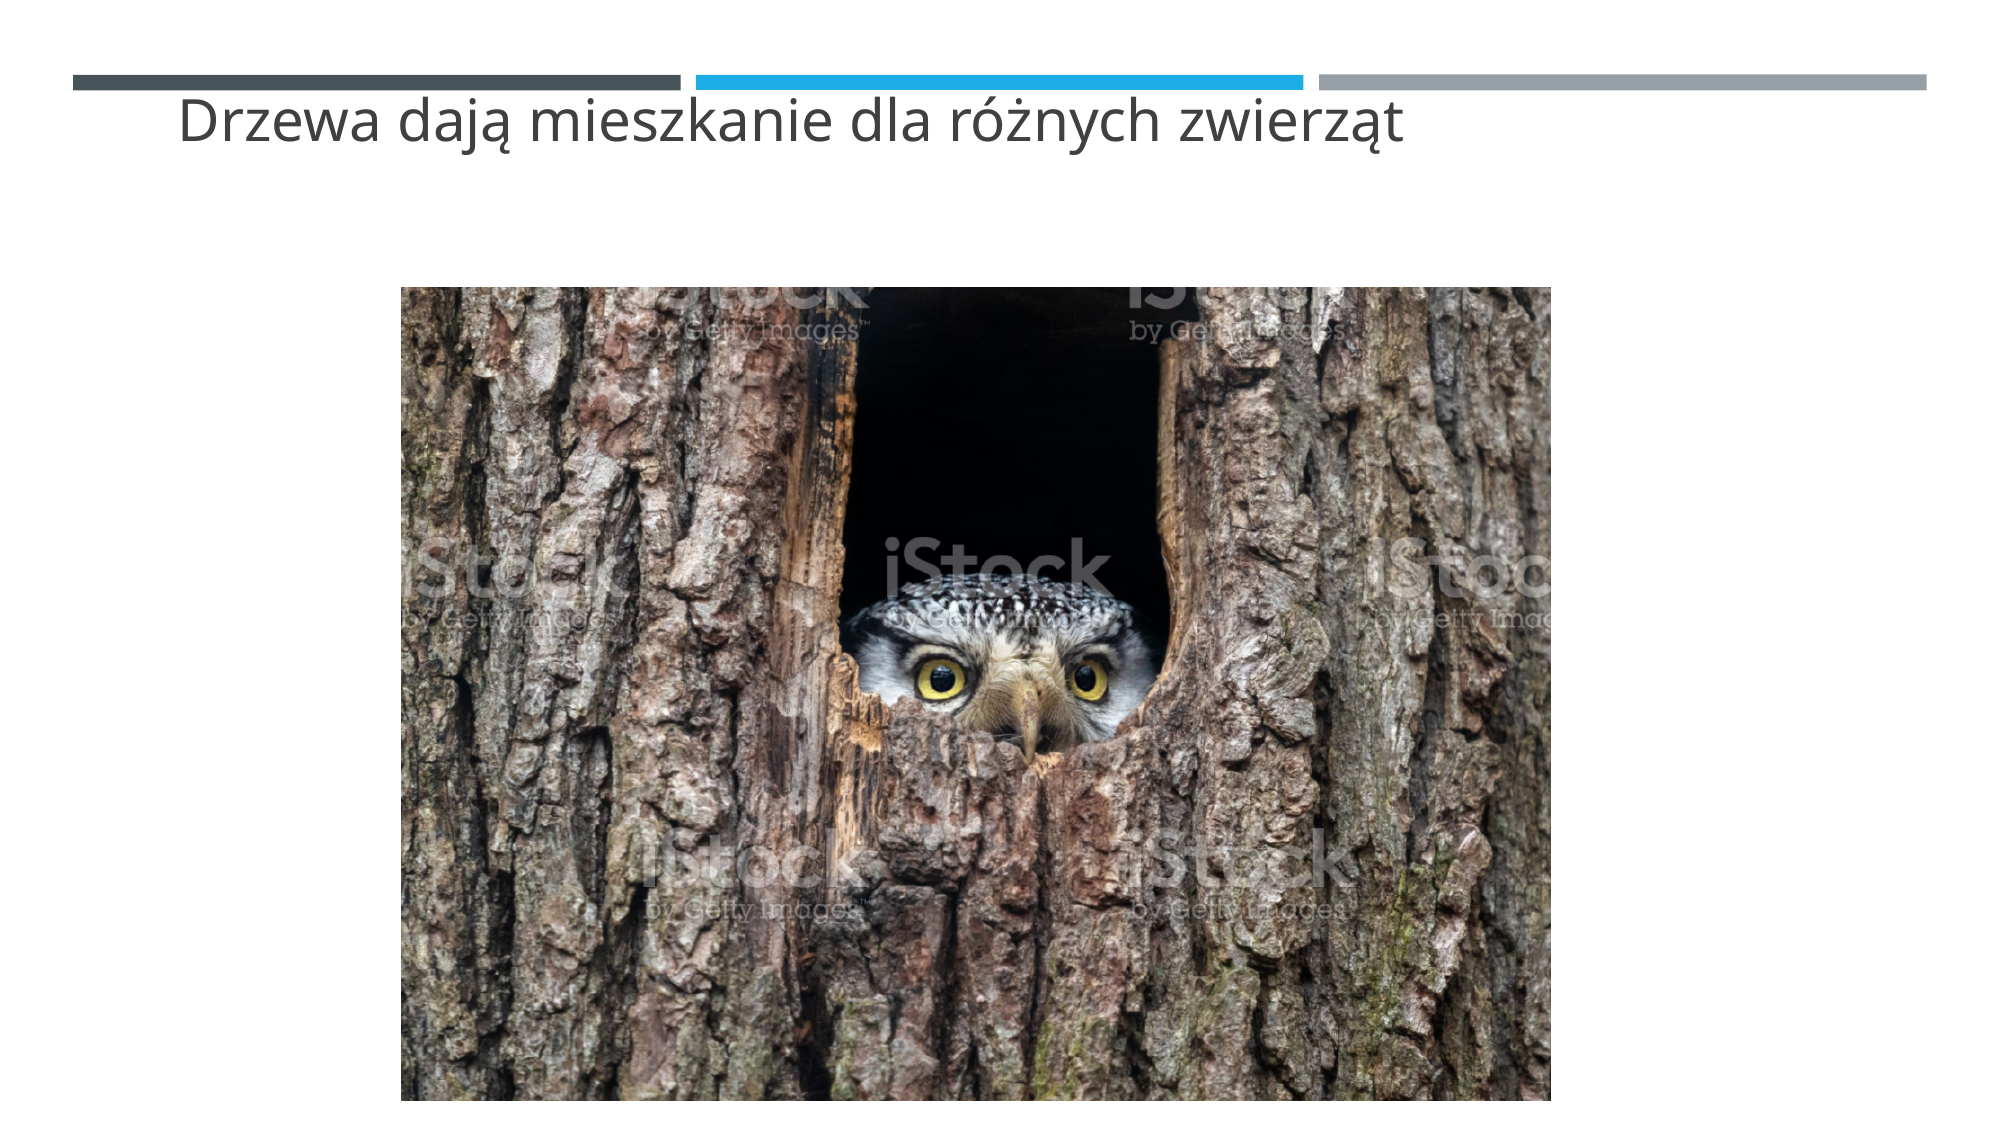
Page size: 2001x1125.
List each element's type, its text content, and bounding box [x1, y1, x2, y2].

title Drzewa dają mieszkanie dla różnych zwierząt [163, 75, 1959, 271]
picture [401, 287, 1551, 1101]
